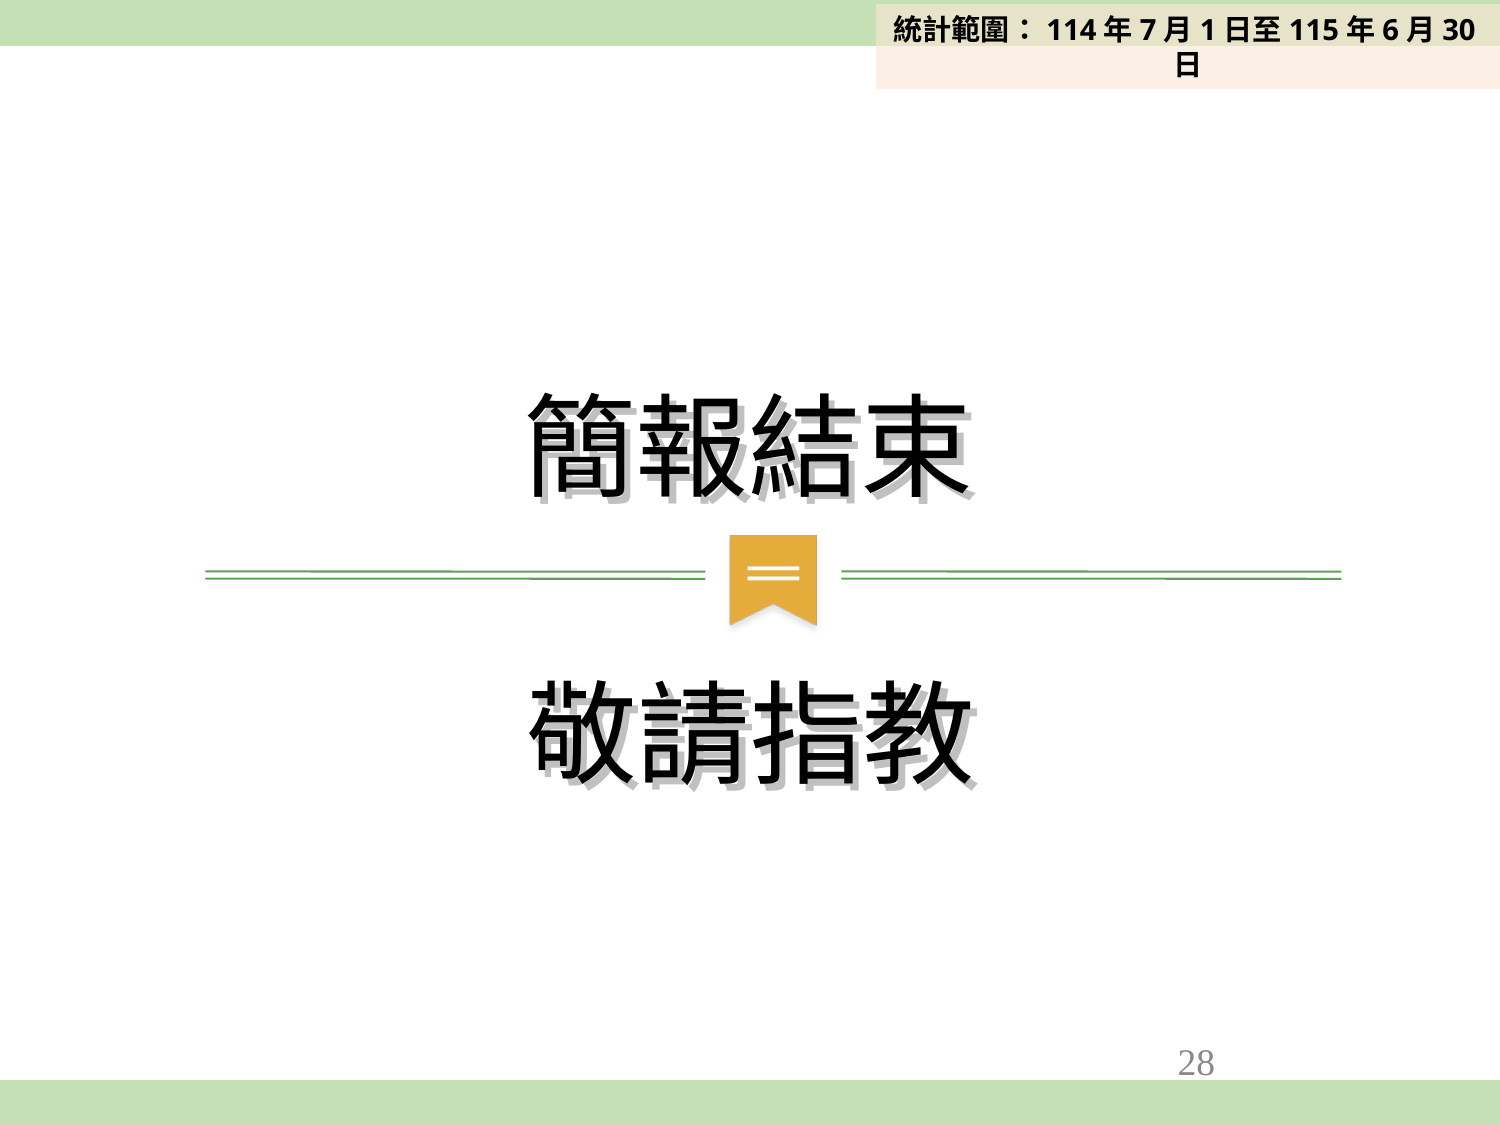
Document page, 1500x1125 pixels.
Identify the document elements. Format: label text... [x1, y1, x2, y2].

text_box 簡報結束 [508, 369, 988, 519]
picture [725, 535, 822, 636]
text_box [1162, 1030, 1500, 1091]
text_box 敬請指教 [510, 655, 990, 806]
